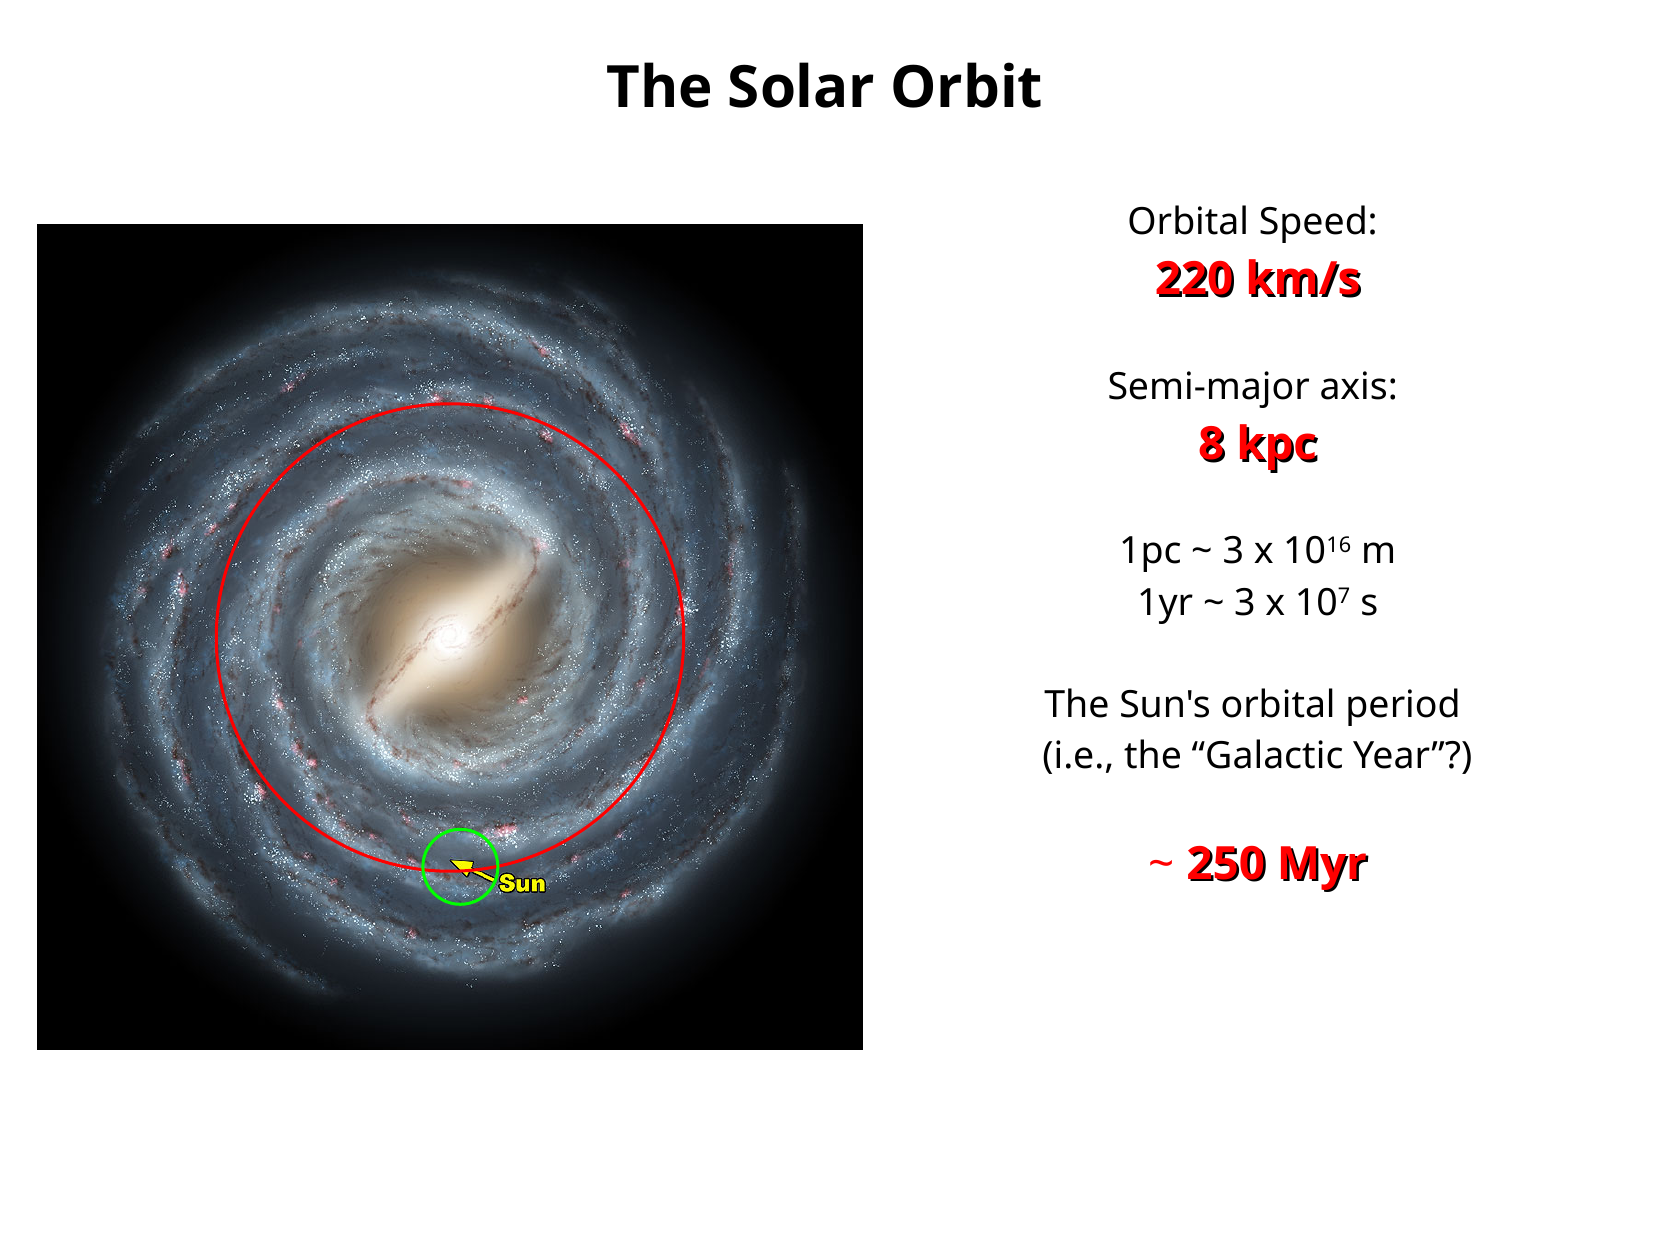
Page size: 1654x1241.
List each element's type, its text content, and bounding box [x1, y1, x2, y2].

text_box Orbital Speed: 220 km/s Semi-major axis: 8 kpc 1pc ~ 3 x 1016 m 1yr ~ 3 x 107 s The Sun's orbital period (i.e., the “Galactic Year”?) ~ 250 Myr [862, 187, 1653, 1137]
picture [37, 224, 862, 1051]
text_box The Solar Orbit [262, 37, 1388, 134]
text_box [216, 403, 684, 905]
